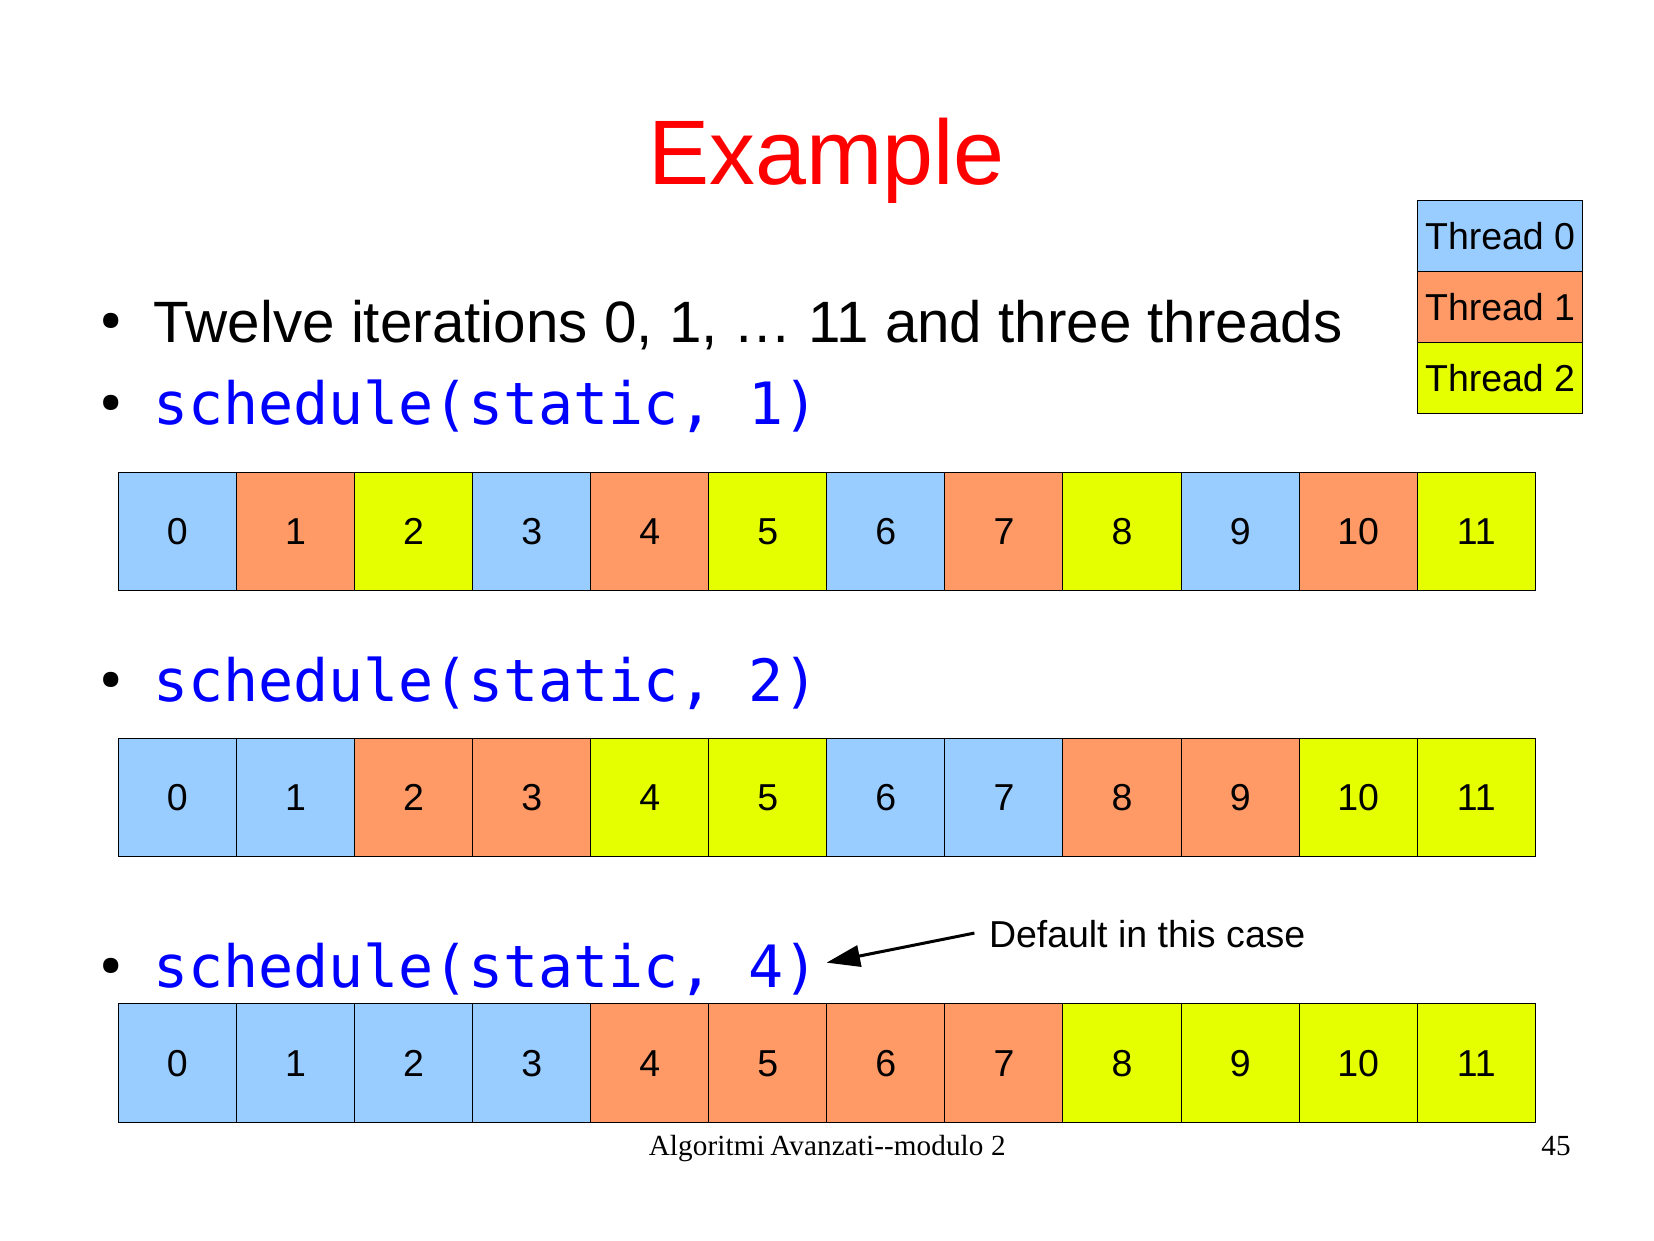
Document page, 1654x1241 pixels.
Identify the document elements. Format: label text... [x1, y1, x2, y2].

text_box 4 [590, 472, 708, 591]
text_box 11 [1417, 1003, 1536, 1123]
text_box Thread 1 [1417, 271, 1583, 342]
text_box 0 [118, 472, 236, 591]
text_box 0 [118, 1003, 236, 1123]
text_box 7 [945, 1003, 1062, 1123]
text_box 3 [473, 738, 590, 857]
title Example [82, 49, 1571, 257]
list Twelve iterations 0, 1, … 11 and three threads schedule(static, 1) schedule(static, 2) schedule(static, 4) [82, 290, 1571, 1109]
text_box 8 [1062, 472, 1181, 591]
text_box 5 [709, 1003, 826, 1123]
text_box 4 [591, 1003, 709, 1123]
text_box 0 [118, 738, 236, 857]
text_box 2 [354, 738, 473, 857]
text_box 6 [826, 472, 944, 591]
text_box 1 [236, 472, 354, 591]
text_box Default in this case [974, 905, 1321, 963]
text_box 8 [1062, 738, 1182, 857]
text_box 4 [590, 738, 708, 857]
text_box 7 [944, 738, 1062, 857]
text_box 3 [472, 472, 590, 591]
text_box 1 [236, 738, 354, 857]
text_box 10 [1300, 1003, 1417, 1123]
text_box 8 [1062, 1003, 1181, 1123]
text_box 9 [1181, 1003, 1300, 1123]
text_box 7 [944, 472, 1062, 591]
text_box 5 [708, 472, 826, 591]
text_box 2 [354, 1003, 472, 1123]
text_box Thread 0 [1417, 200, 1583, 271]
text_box 2 [354, 472, 472, 591]
text_box 5 [708, 738, 826, 857]
text_box 9 [1182, 738, 1299, 857]
text_box 11 [1417, 738, 1536, 857]
text_box 10 [1299, 472, 1417, 591]
text_box 10 [1299, 738, 1417, 857]
text_box 1 [236, 1003, 354, 1123]
text_box 6 [826, 1003, 945, 1123]
text_box 6 [826, 738, 944, 857]
text_box 9 [1181, 472, 1299, 591]
text_box Thread 2 [1417, 342, 1583, 414]
text_box 3 [472, 1003, 591, 1123]
text_box 11 [1417, 472, 1536, 591]
